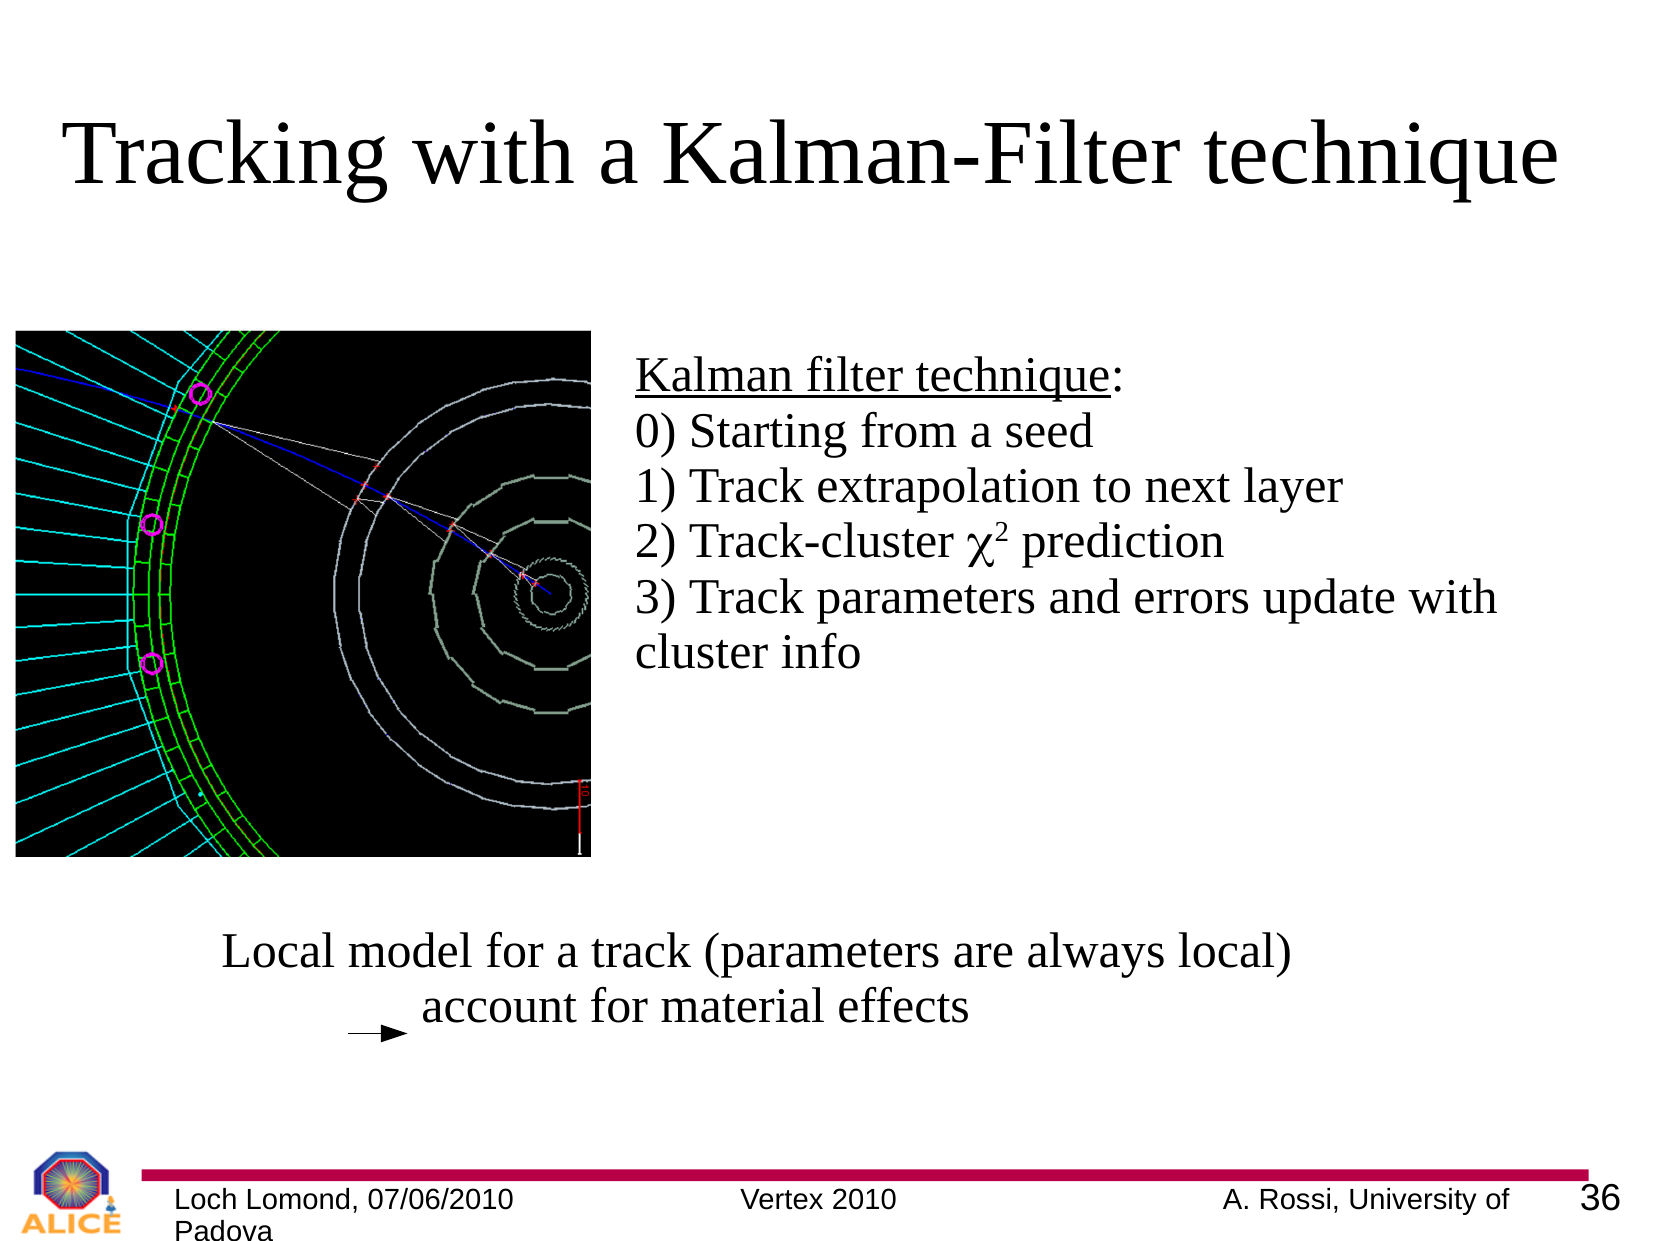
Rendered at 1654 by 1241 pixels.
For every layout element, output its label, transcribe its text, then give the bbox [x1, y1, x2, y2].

picture [14, 330, 591, 857]
text_box 36 [1564, 1169, 1648, 1227]
text_box [141, 1169, 1564, 1182]
text_box Kalman filter technique: Starting from a seed Track extrapolation to next layer Track-cluster c2 prediction Track parameters and errors update with cluster info [620, 340, 1625, 771]
text_box Local model for a track (parameters are always local) account for material effects [206, 915, 1418, 1069]
text_box Loch Lomond, 07/06/2010 Vertex 2010 A. Rossi, University of Padova [159, 1175, 1564, 1223]
title Tracking with a Kalman-Filter technique [29, 56, 1595, 250]
picture [11, 1146, 135, 1241]
